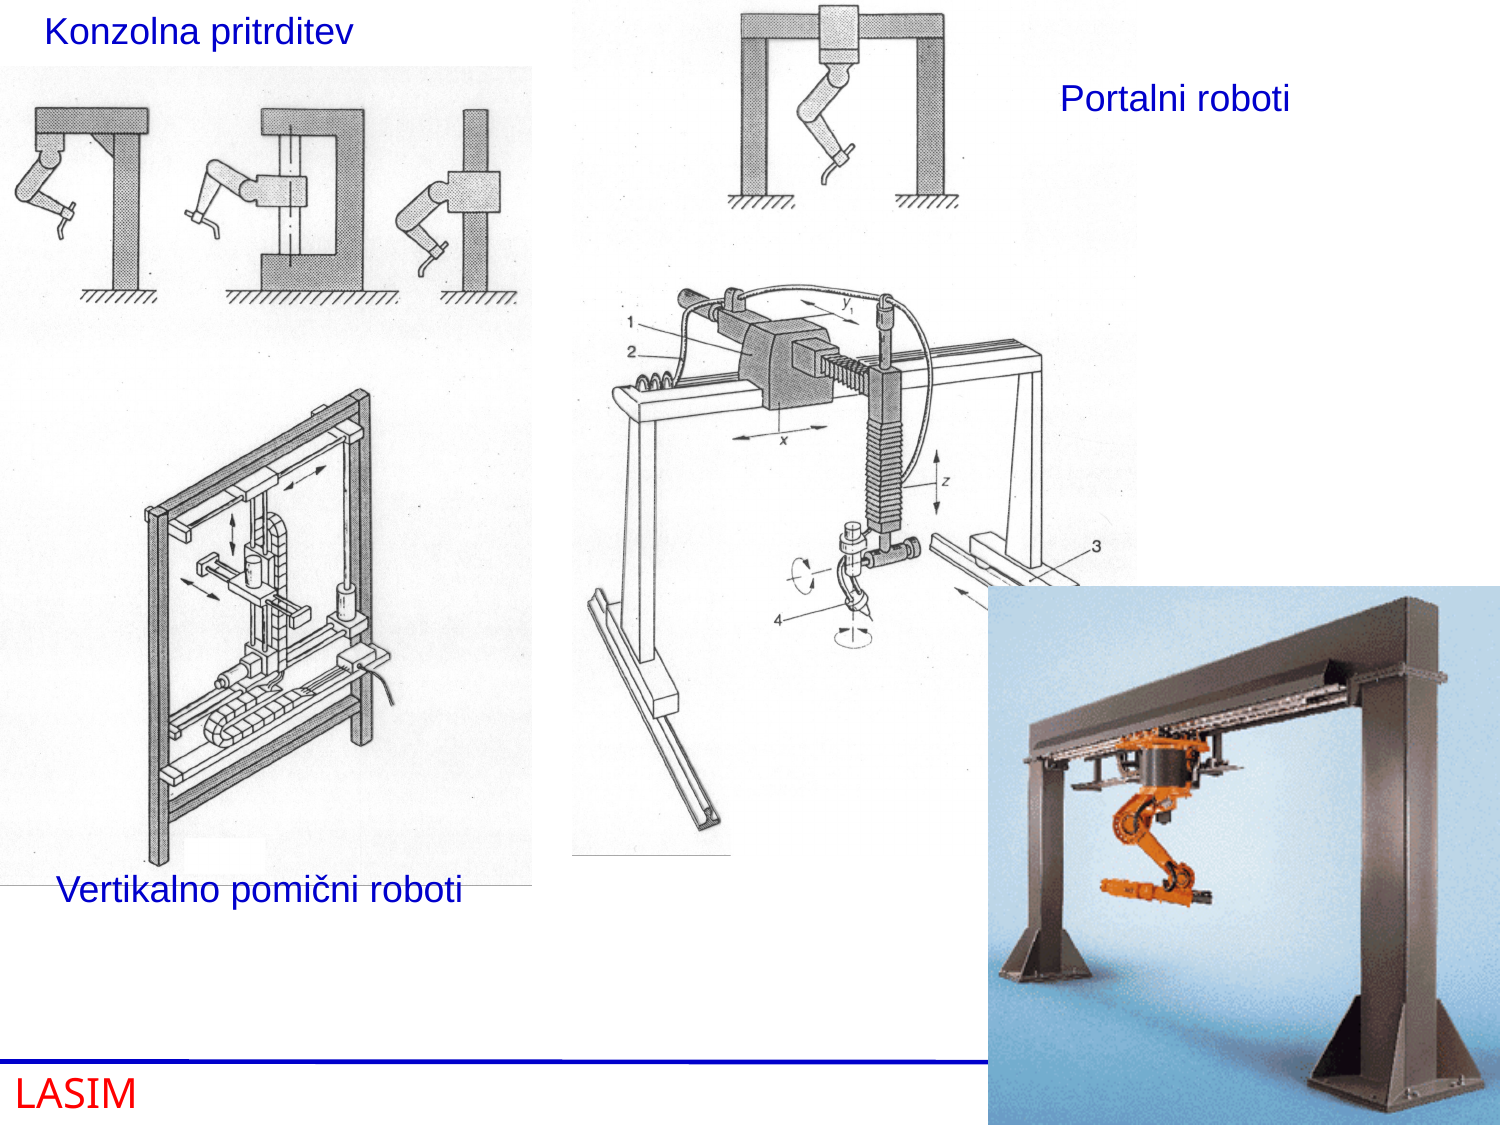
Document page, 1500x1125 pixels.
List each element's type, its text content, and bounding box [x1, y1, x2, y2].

picture [0, 66, 532, 886]
text_box Portalni roboti [1045, 66, 1371, 127]
picture [572, 0, 1500, 1125]
text_box Konzolna pritrditev [29, 0, 632, 60]
text_box Vertikalno pomični roboti [41, 857, 642, 918]
